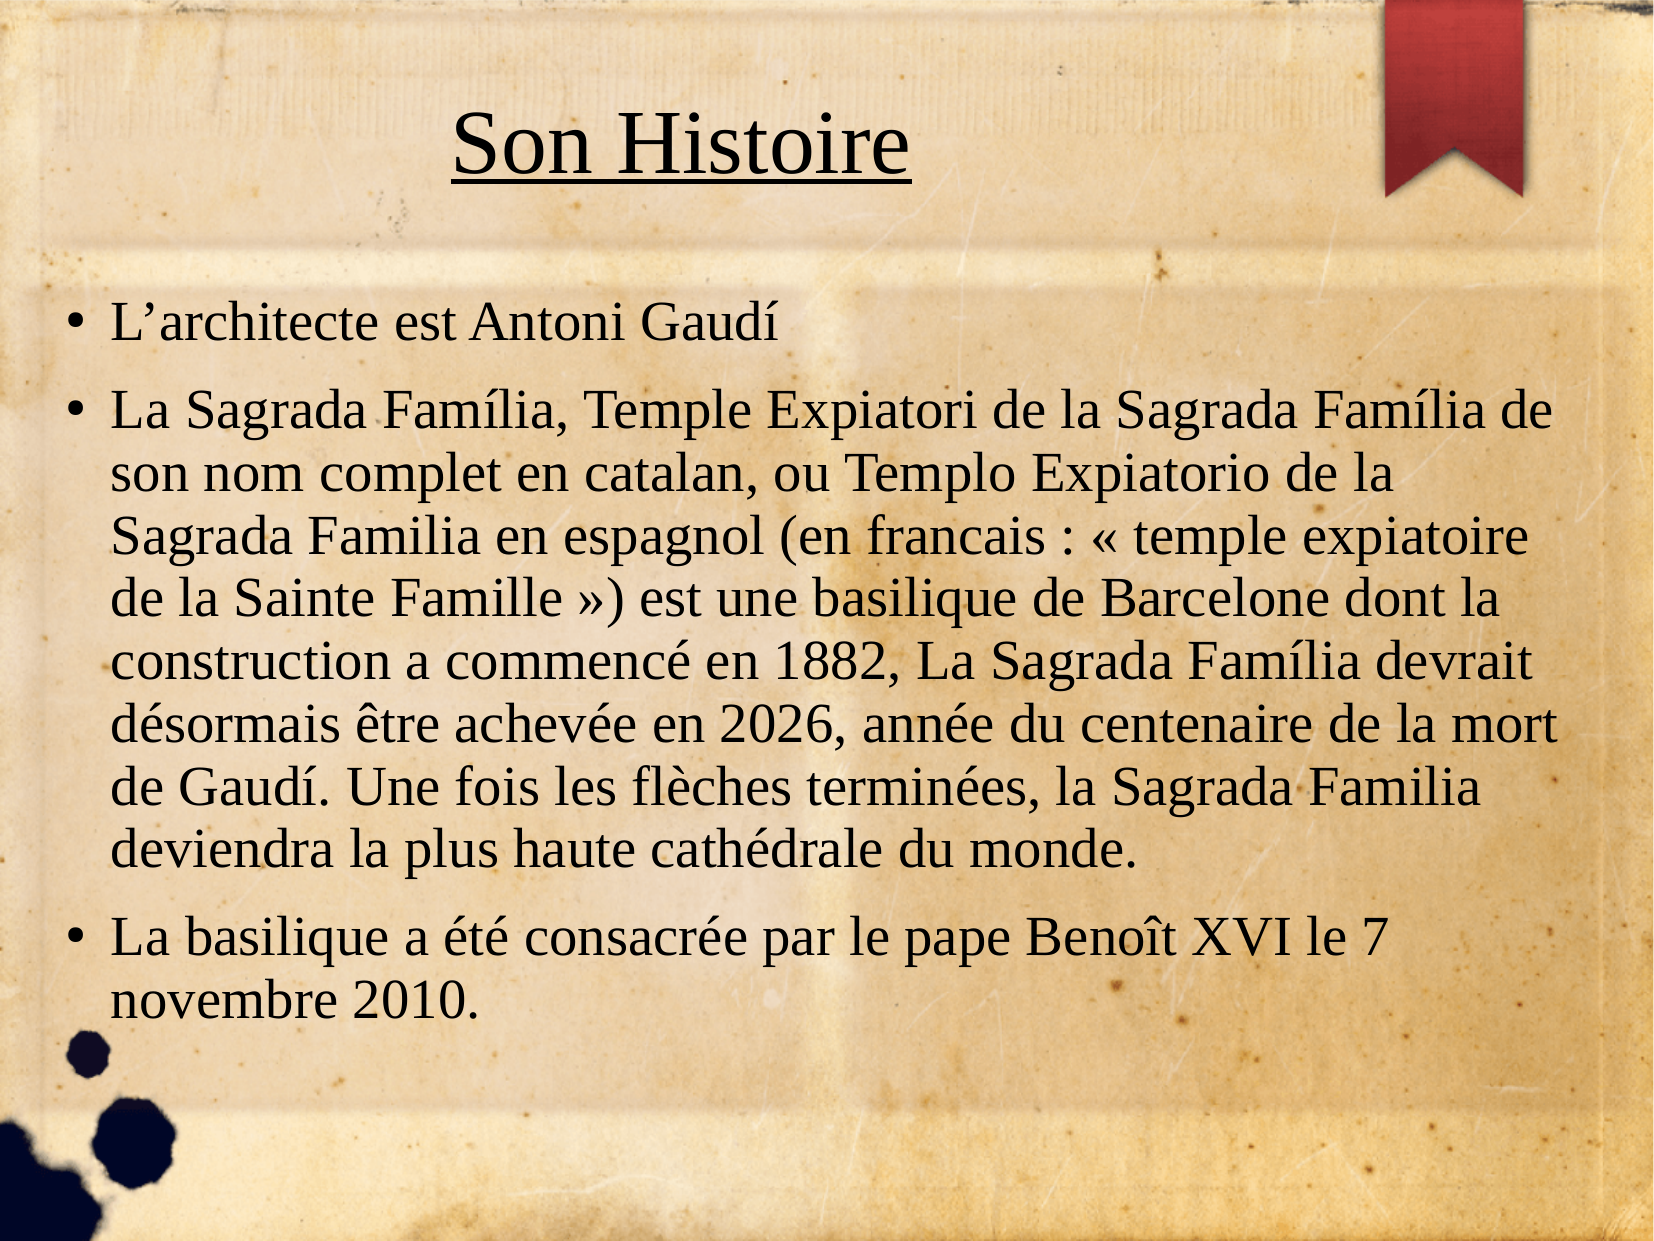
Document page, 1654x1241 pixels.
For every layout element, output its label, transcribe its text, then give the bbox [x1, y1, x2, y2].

picture [0, 0, 1654, 1241]
title Son Histoire [82, 49, 1347, 237]
list L’architecte est Antoni Gaudí La Sagrada Família, Temple Expiatori de la Sagrada Família de son nom complet en catalan, ou Templo Expiatorio de la Sagrada Familia en espagnol (en francais : « temple expiatoire de la Sainte Famille ») est une basilique de Barcelone dont la construction a commencé en 1882, La Sagrada Família devrait désormais être achevée en 2026, année du centenaire de la mort de Gaudí. Une fois les flèches terminées, la Sagrada Familia deviendra la plus haute cathédrale du monde. La basilique a été consacrée par le pape Benoît XVI le 7 novembre 2010. [50, 290, 1591, 1032]
